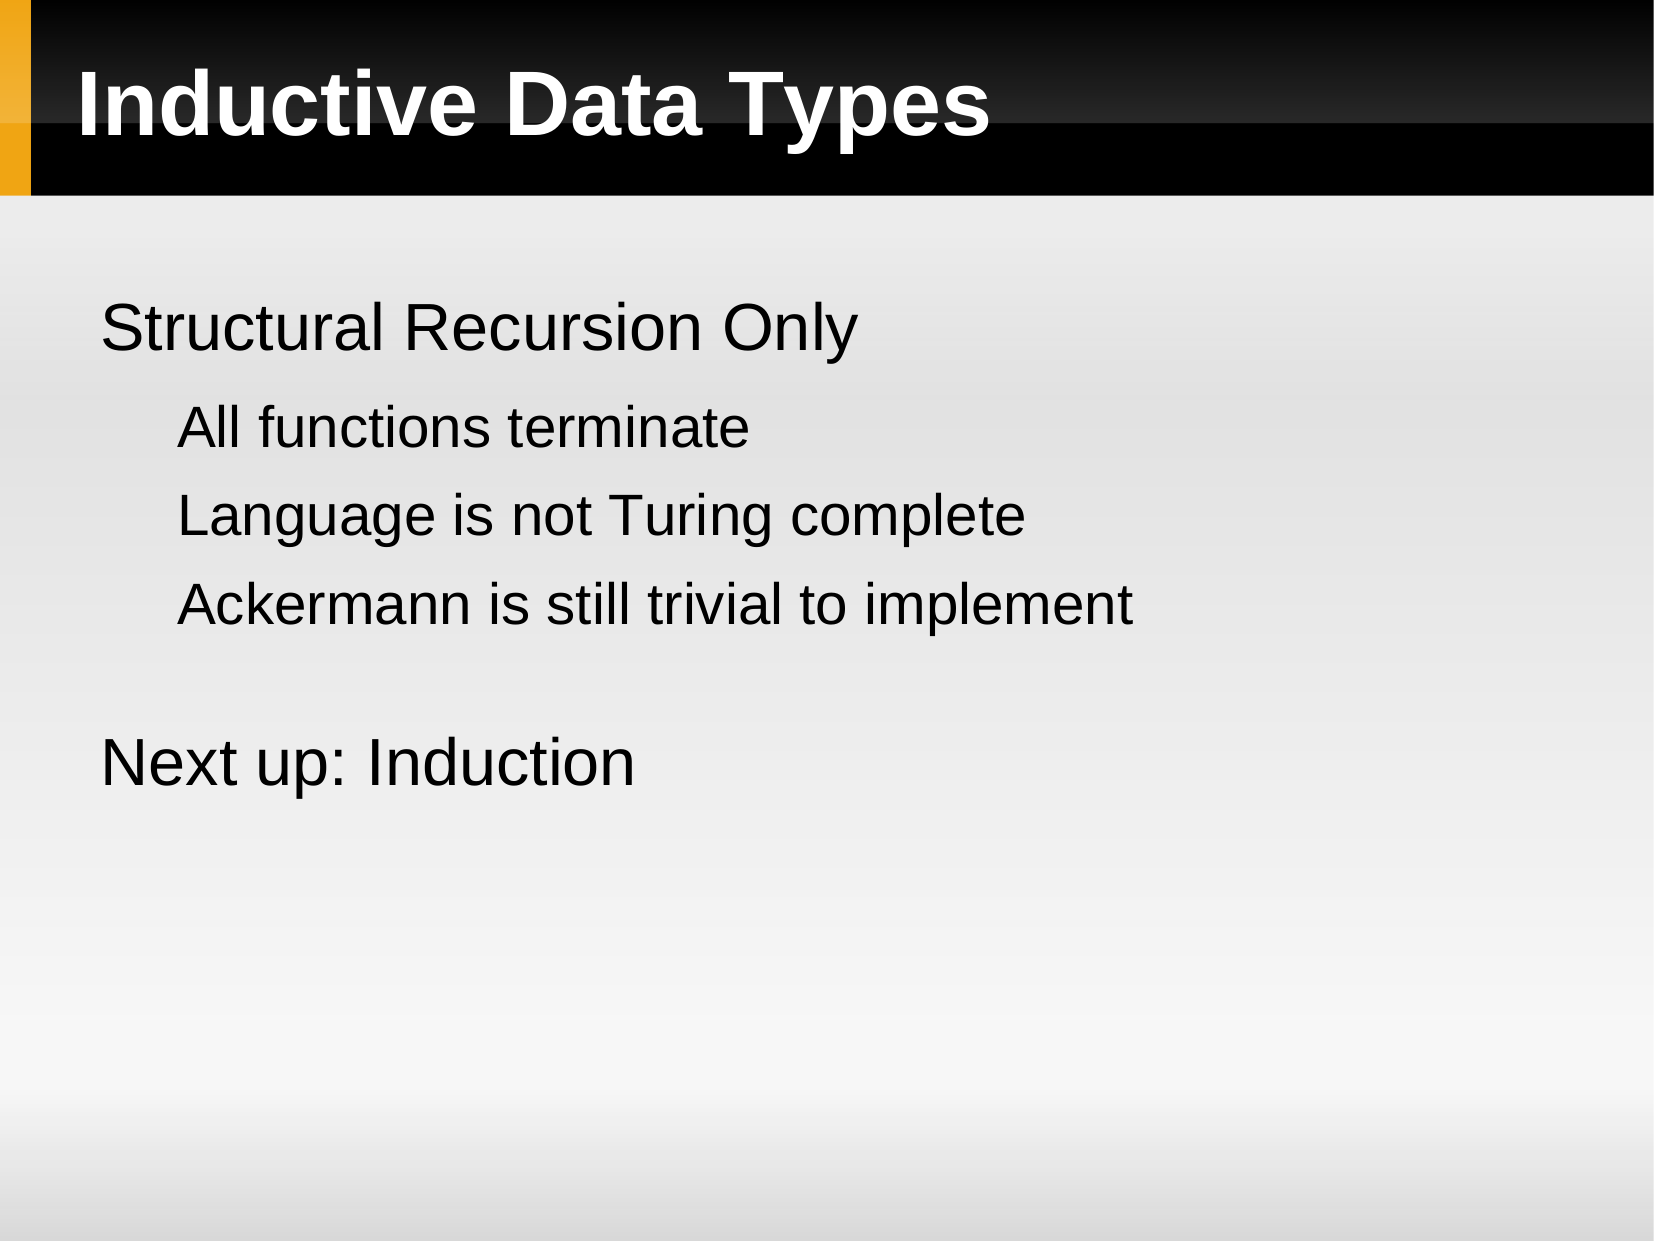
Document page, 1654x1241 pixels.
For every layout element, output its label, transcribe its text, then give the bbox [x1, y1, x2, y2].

title Inductive Data Types [76, 7, 1565, 200]
list Structural Recursion Only All functions terminate Language is not Turing complete Ackermann is still trivial to implement Next up: Induction [82, 290, 1571, 1094]
picture [0, 0, 1654, 1241]
